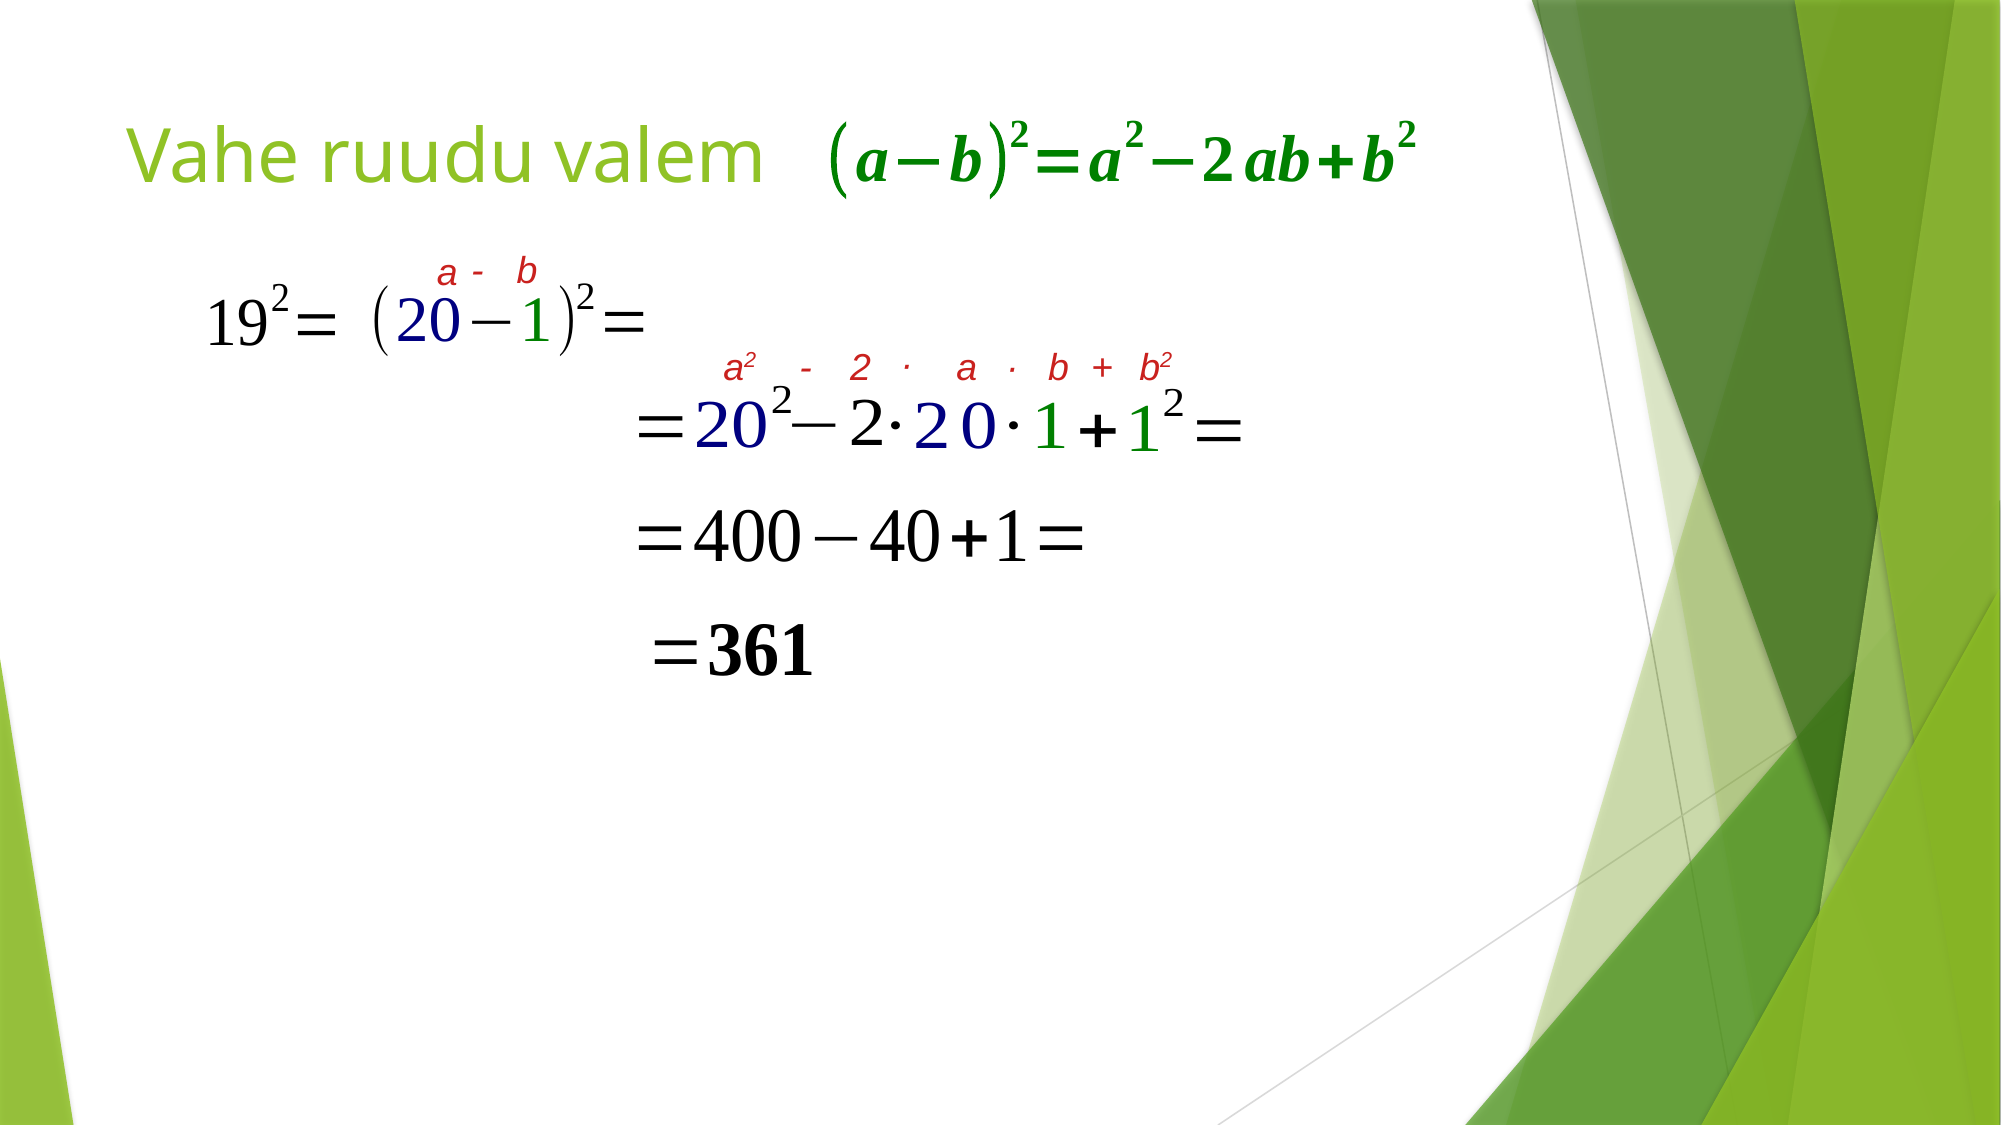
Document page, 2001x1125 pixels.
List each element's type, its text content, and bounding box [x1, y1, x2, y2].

text_box 2 [835, 338, 885, 383]
chart [620, 605, 834, 692]
text_box · [885, 336, 928, 386]
chart [820, 112, 1424, 200]
text_box - [456, 242, 499, 299]
text_box a [941, 338, 991, 386]
text_box b2 [1128, 338, 1188, 380]
chart [190, 275, 668, 361]
text_box a [422, 244, 473, 302]
text_box b [1034, 338, 1076, 386]
text_box + [1076, 338, 1128, 380]
text_box b [501, 242, 553, 299]
text_box - [784, 338, 827, 396]
chart [603, 377, 1268, 467]
text_box · [991, 338, 1034, 386]
title Vahe ruudu valem [111, 99, 1522, 317]
chart [603, 491, 1111, 578]
text_box a2 [708, 338, 772, 396]
